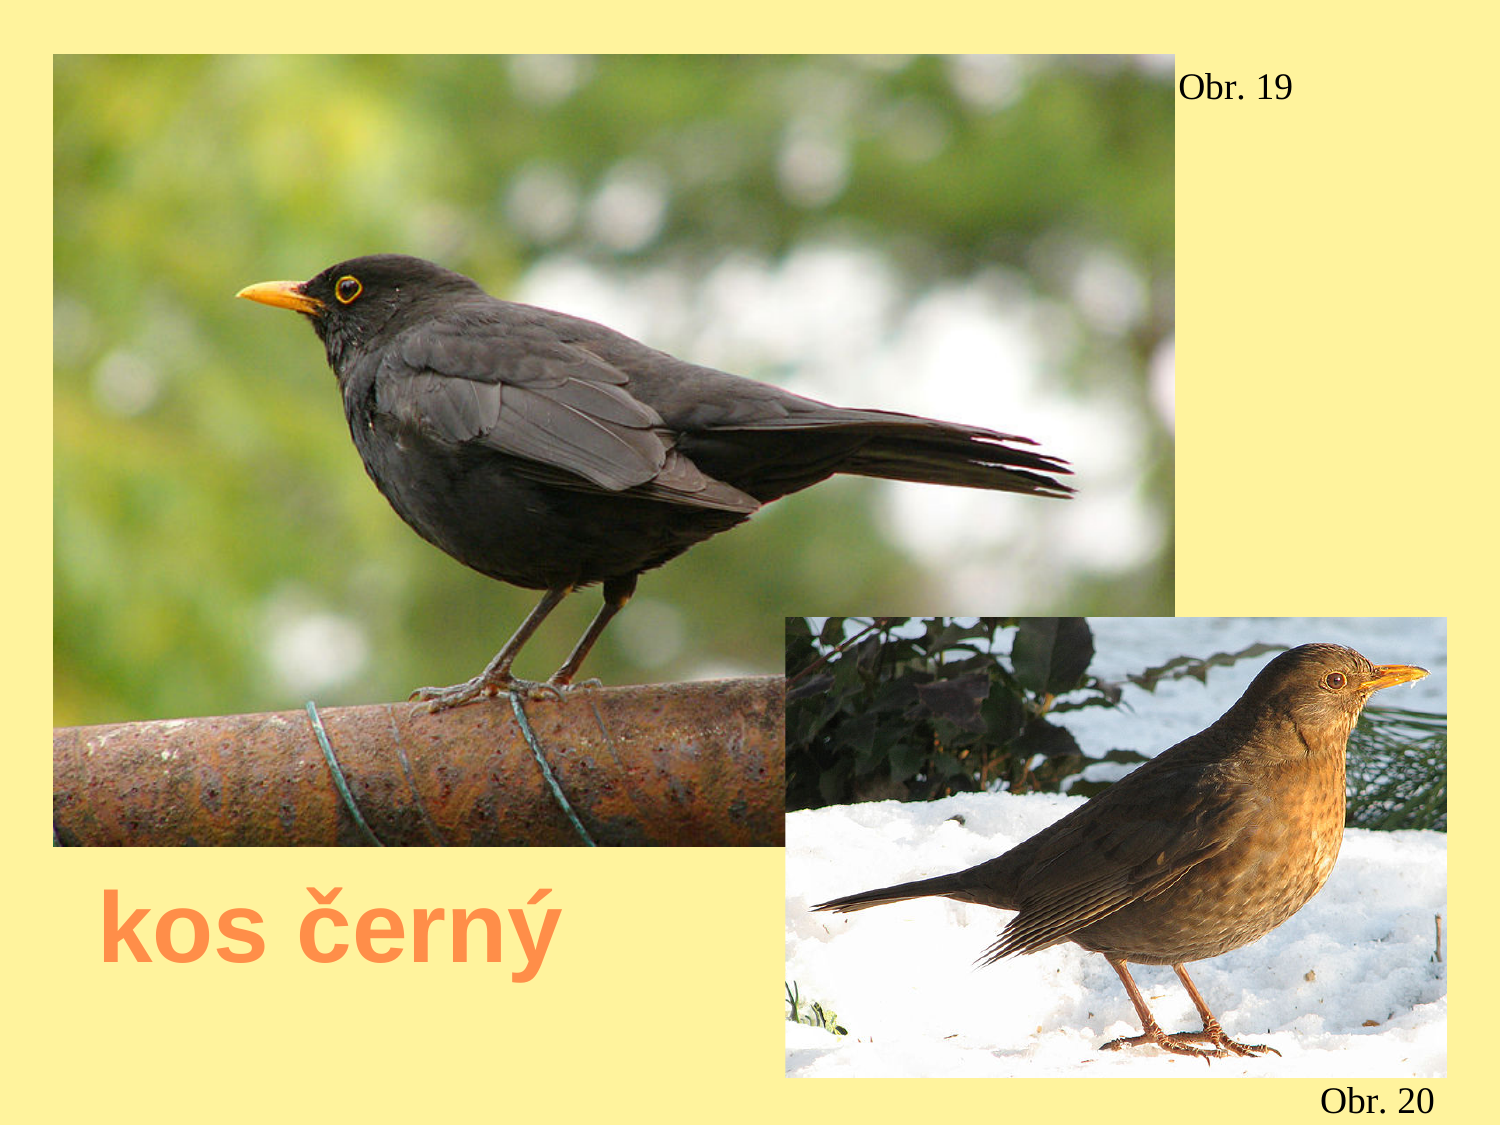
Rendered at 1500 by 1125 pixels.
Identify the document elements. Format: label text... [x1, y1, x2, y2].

text_box Obr. 19 [1163, 54, 1317, 116]
title kos černý [82, 847, 785, 991]
text_box Obr. 20 [1305, 1068, 1459, 1125]
picture [53, 54, 1447, 1078]
